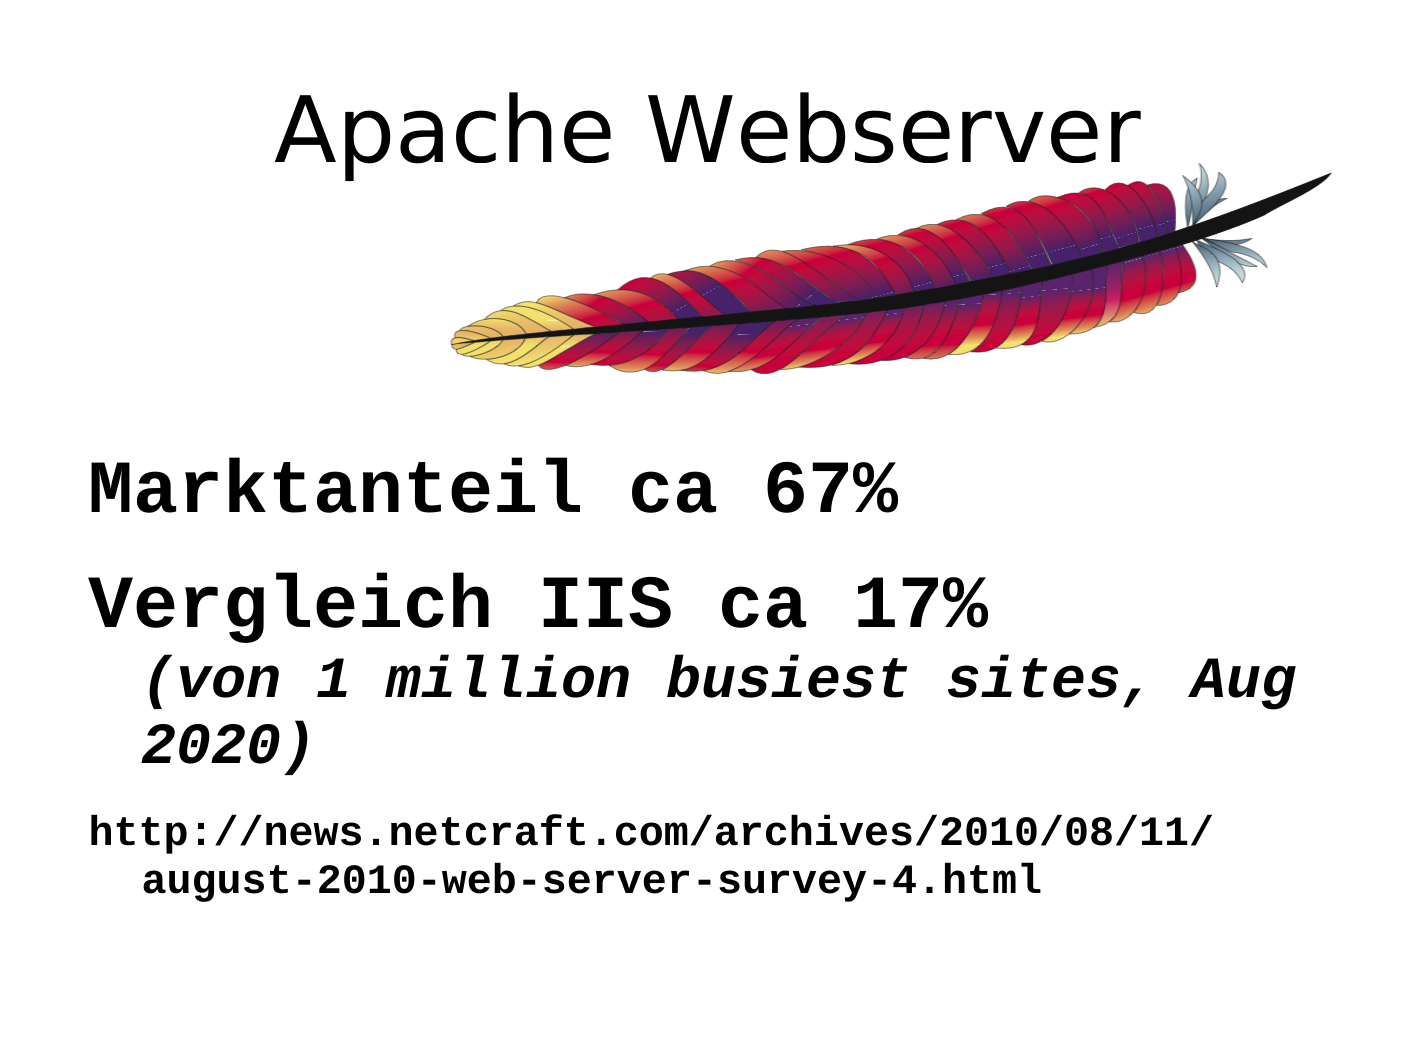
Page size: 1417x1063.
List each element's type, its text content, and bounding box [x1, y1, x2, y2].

title Apache Webserver [70, 49, 1346, 213]
picture [450, 163, 1334, 376]
list Marktanteil ca 67% Vergleich IIS ca 17% (von 1 million busiest sites, Aug 2020) http://news.netcraft.com/archives/2010/08/11/august-2010-web-server-survey-4.html [70, 450, 1346, 936]
